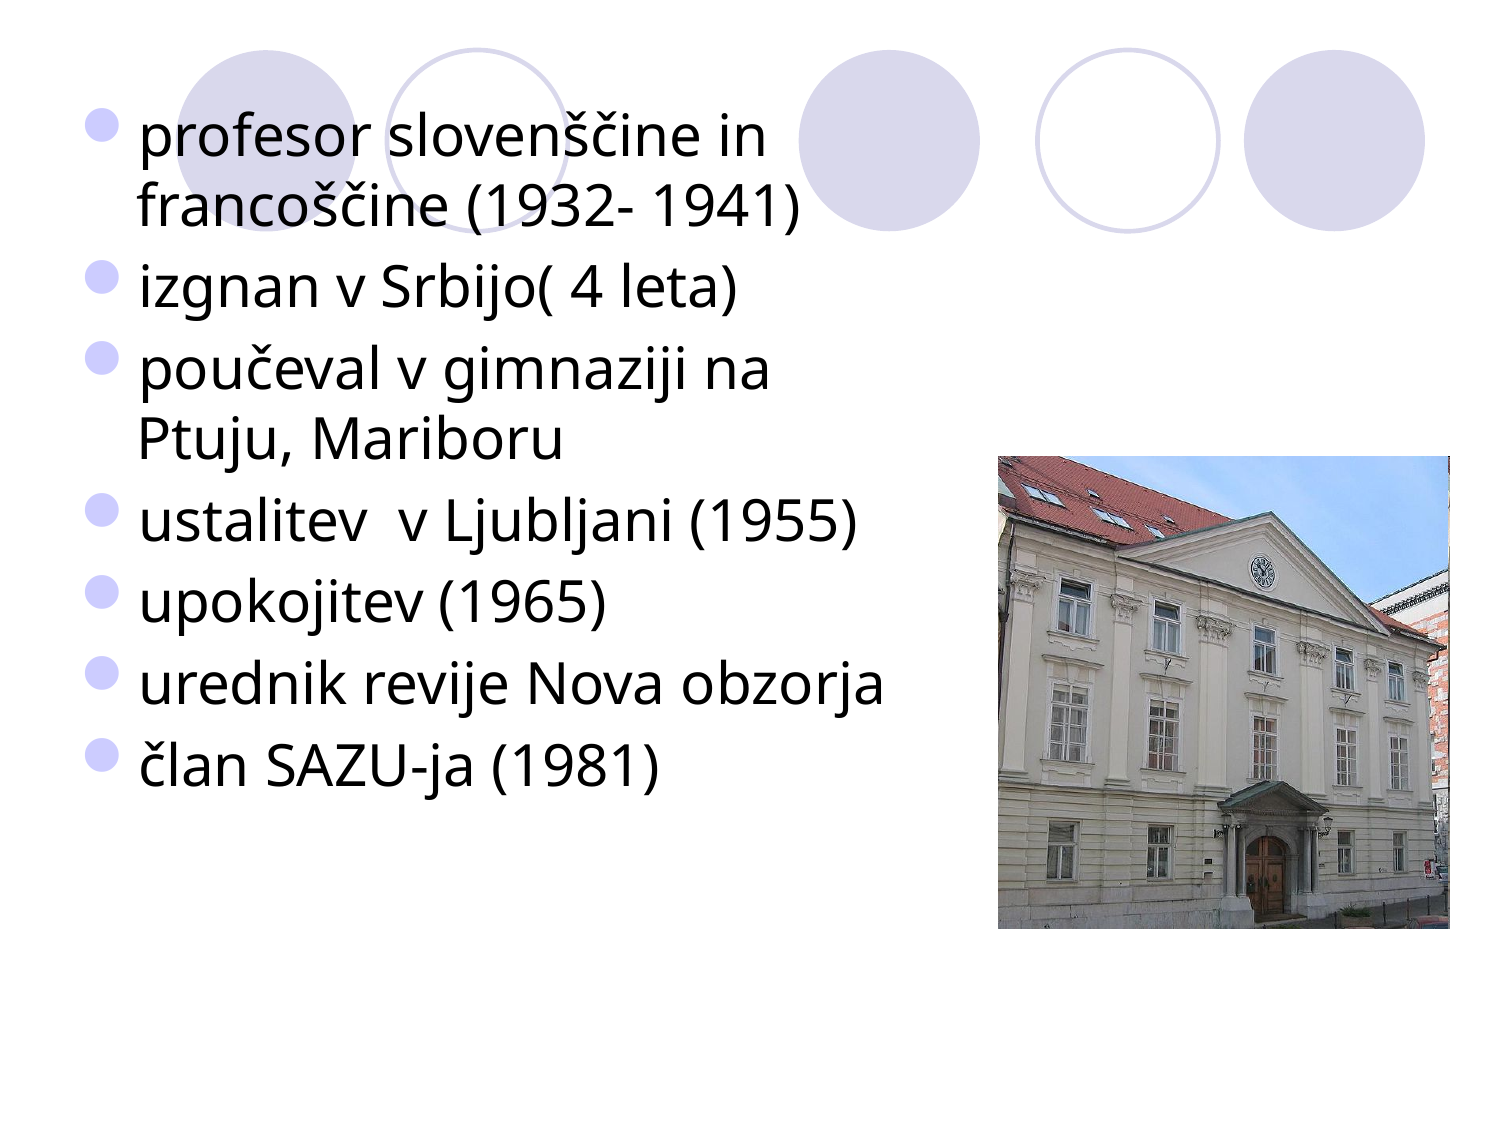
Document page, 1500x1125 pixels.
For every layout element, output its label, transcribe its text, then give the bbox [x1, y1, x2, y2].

list profesor slovenščine in francoščine (1932- 1941) izgnan v Srbijo( 4 leta) poučeval v gimnaziji na Ptuju, Mariboru ustalitev v Ljubljani (1955) upokojitev (1965) urednik revije Nova obzorja član SAZU-ja (1981) [64, 90, 917, 1036]
picture [998, 456, 1450, 929]
